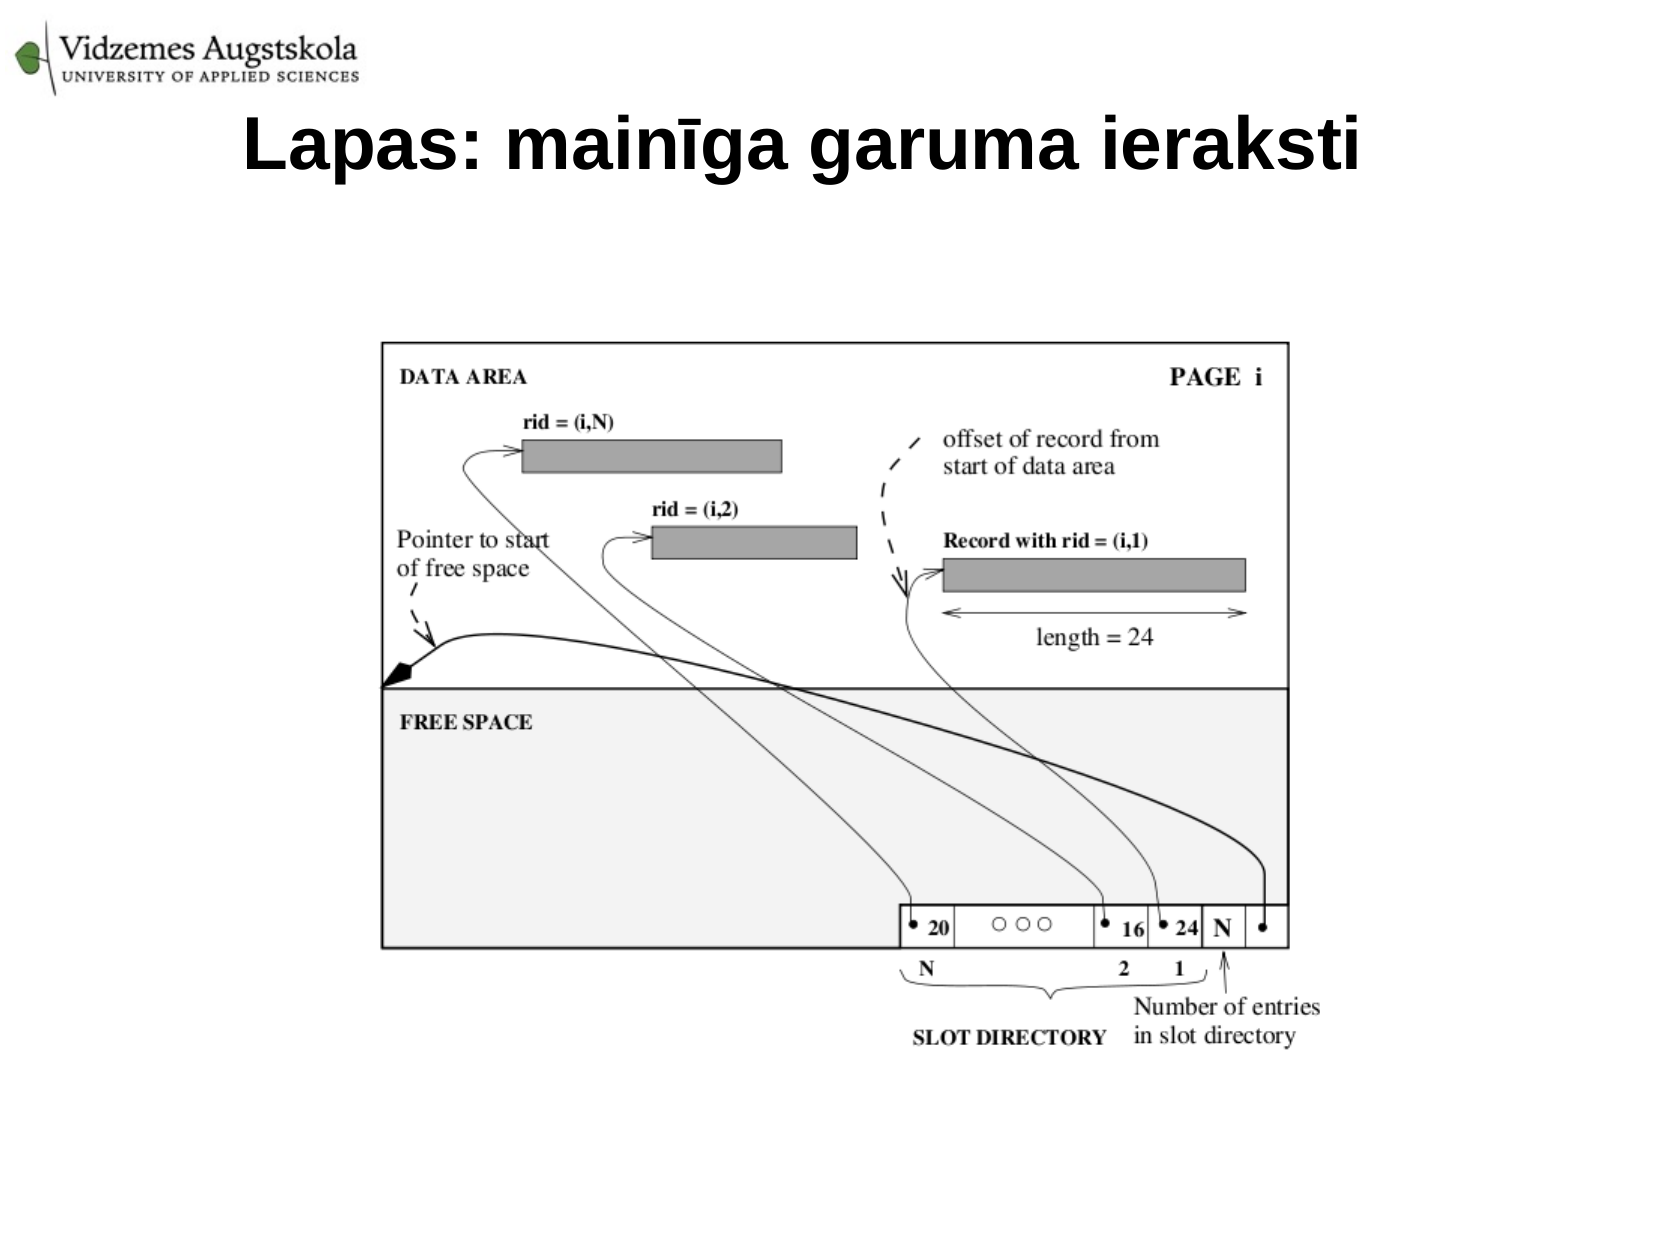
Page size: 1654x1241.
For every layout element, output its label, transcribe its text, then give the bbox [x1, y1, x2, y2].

picture [337, 321, 1335, 1063]
picture [5, 2, 368, 113]
title Lapas: mainīga garuma ieraksti [94, 103, 1512, 188]
